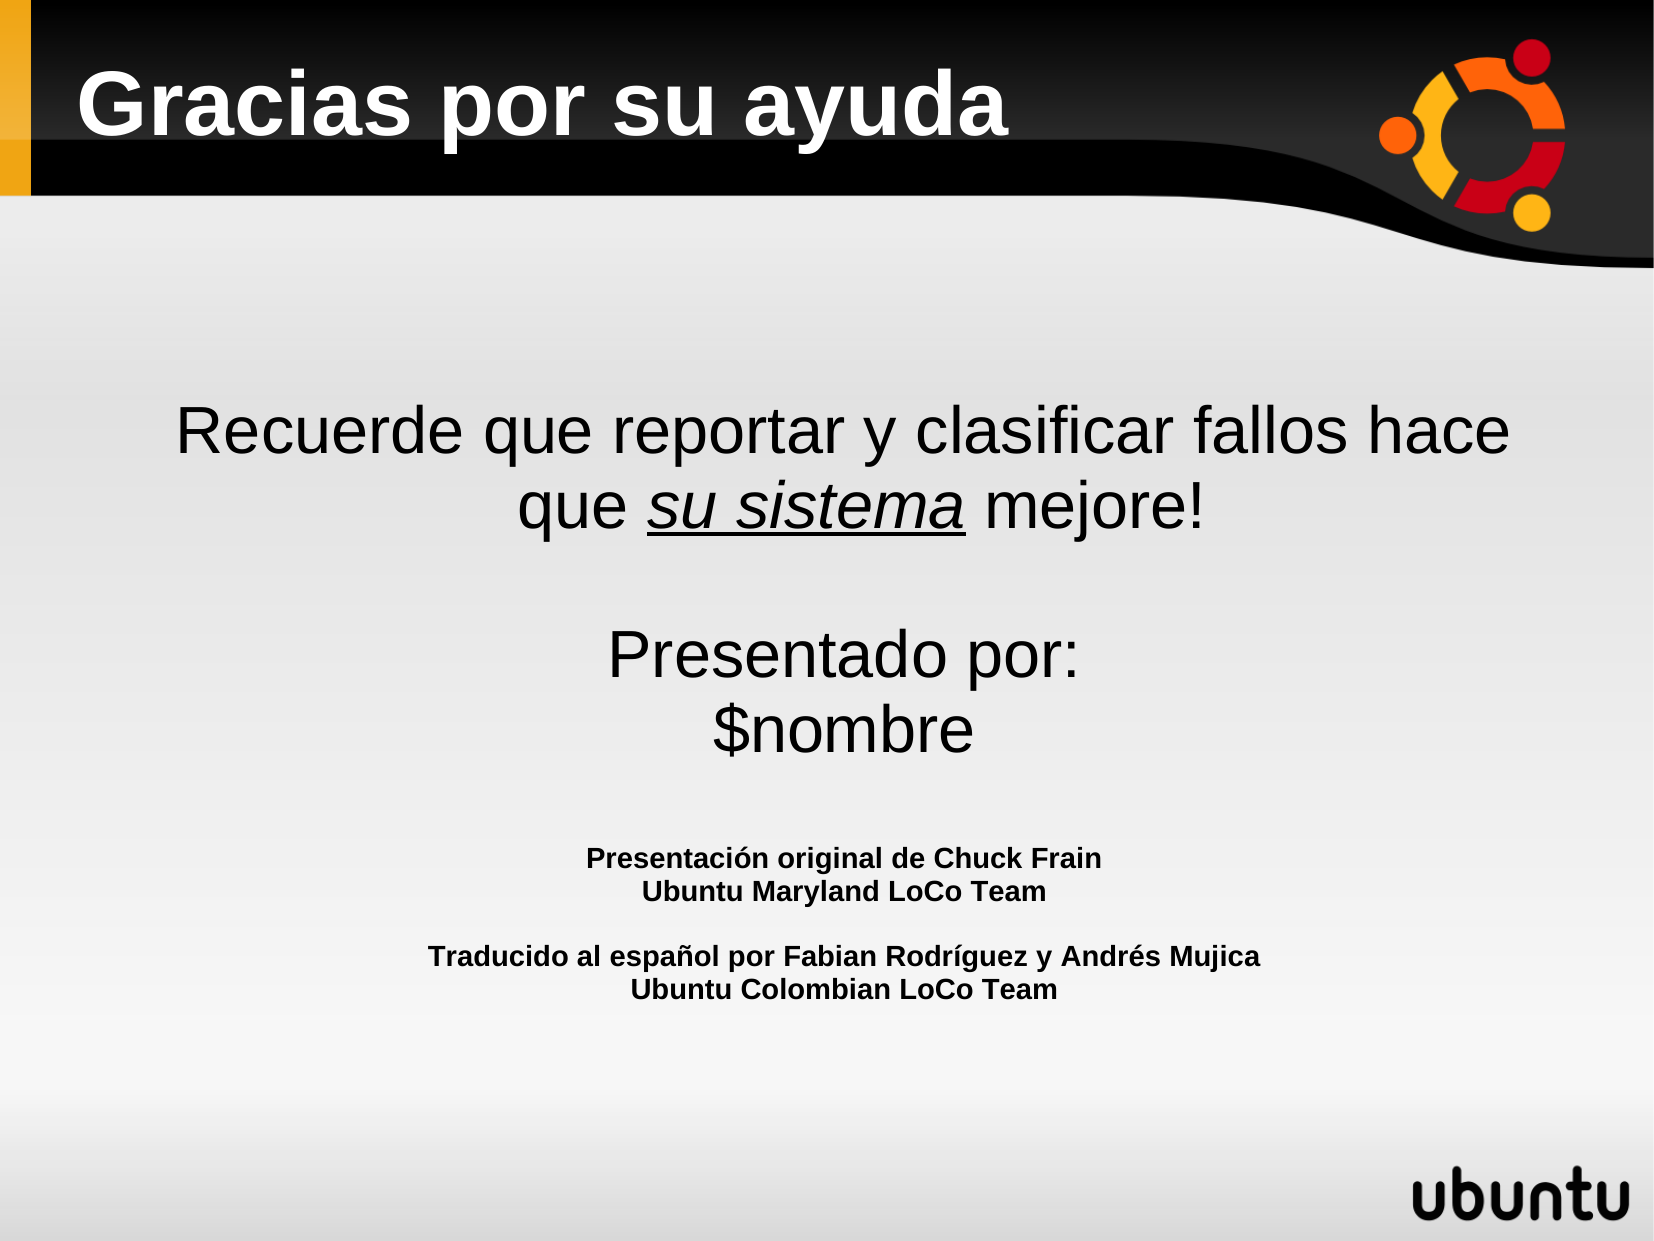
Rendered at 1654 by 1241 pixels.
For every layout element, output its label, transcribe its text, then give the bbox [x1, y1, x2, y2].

subtitle Recuerde que reportar y clasificar fallos hace que su sistema mejore! Presentado por: $nombre Presentación original de Chuck Frain Ubuntu Maryland LoCo Team Traducido al español por Fabian Rodríguez y Andrés Mujica Ubuntu Colombian LoCo Team [82, 290, 1571, 1109]
title Gracias por su ayuda [76, 0, 1565, 208]
picture [0, 0, 1654, 1241]
